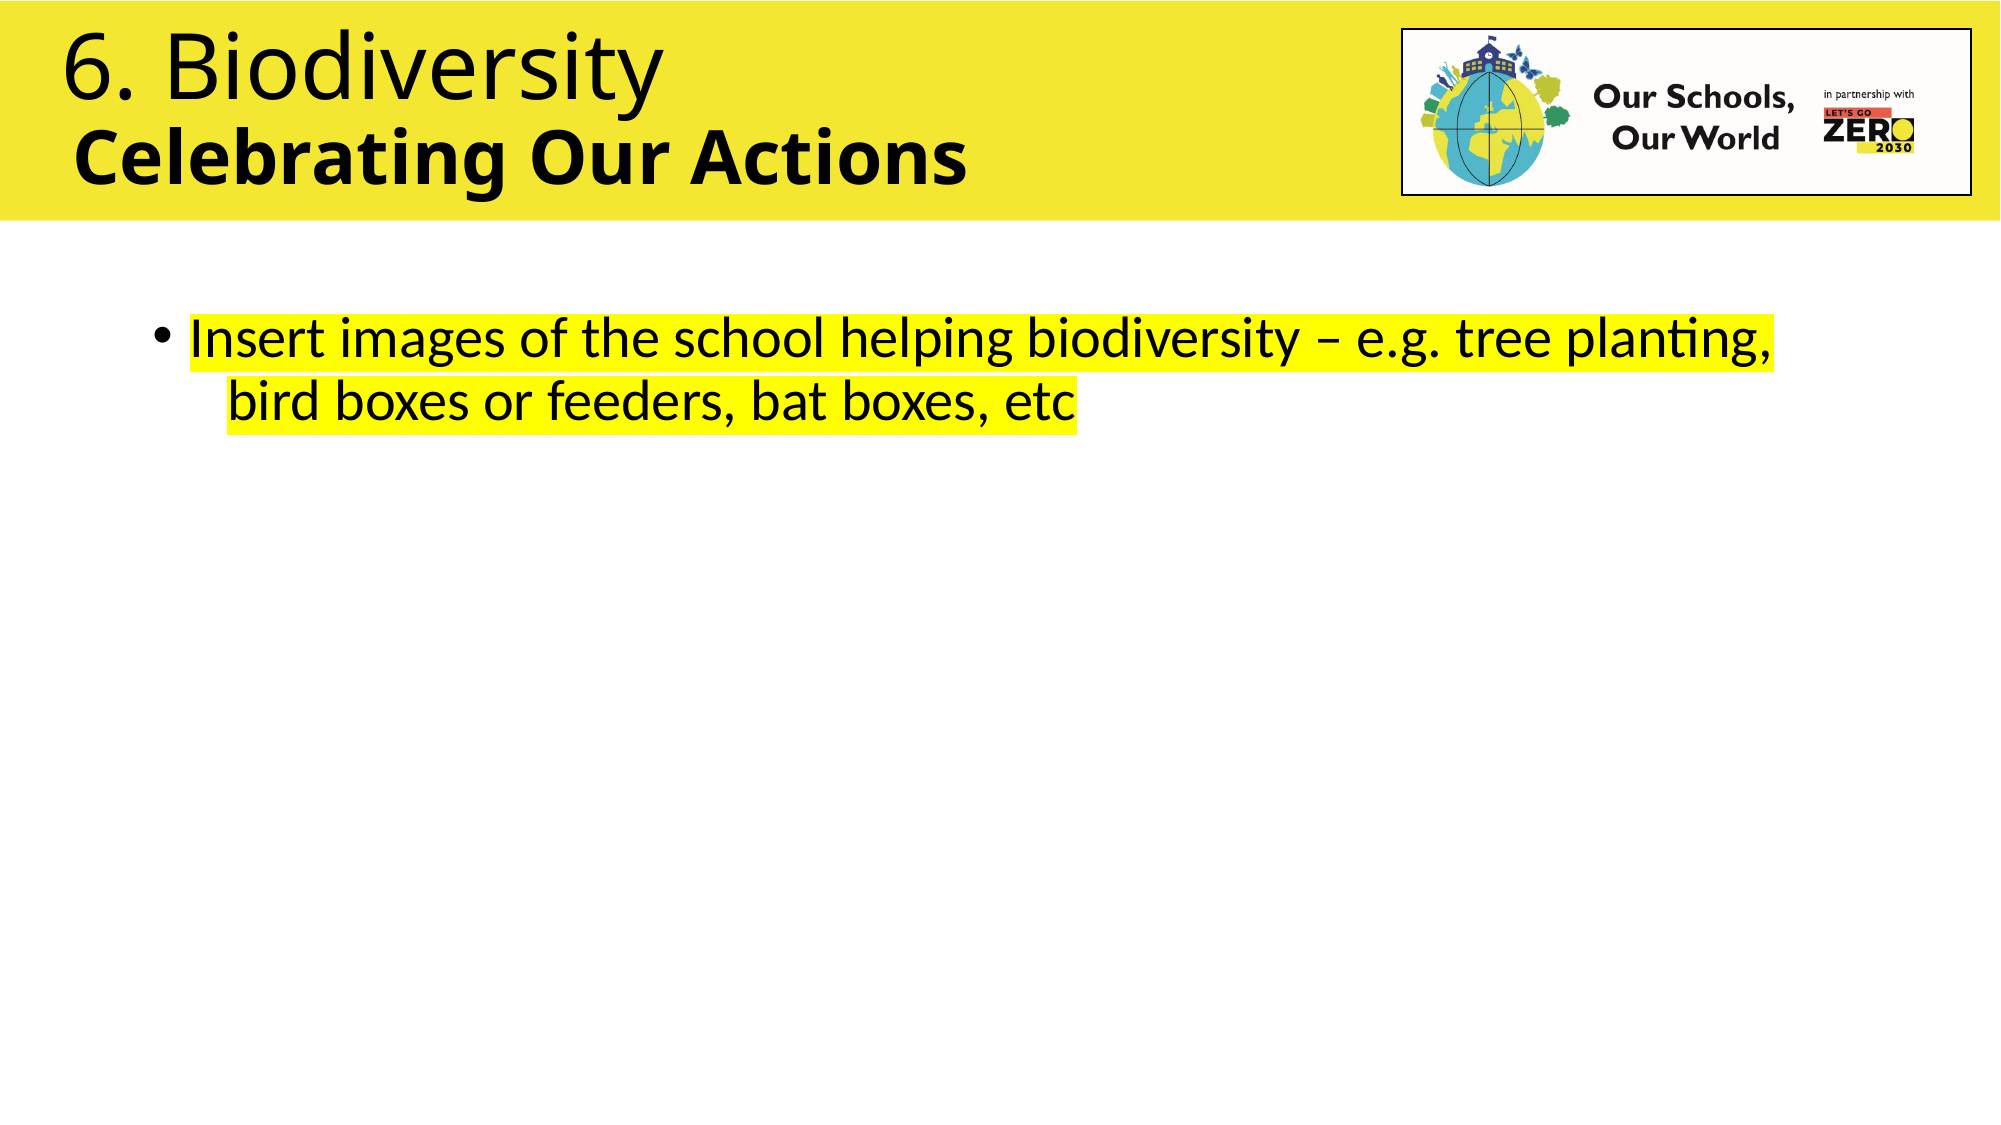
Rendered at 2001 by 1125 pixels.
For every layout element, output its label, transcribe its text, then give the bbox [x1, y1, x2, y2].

list Insert images of the school helping biodiversity – e.g. tree planting, bird boxes or feeders, bat boxes, etc [137, 299, 1863, 1014]
picture [1403, 29, 1971, 194]
title 6. Biodiversity Celebrating Our Actions [0, 0, 2000, 221]
